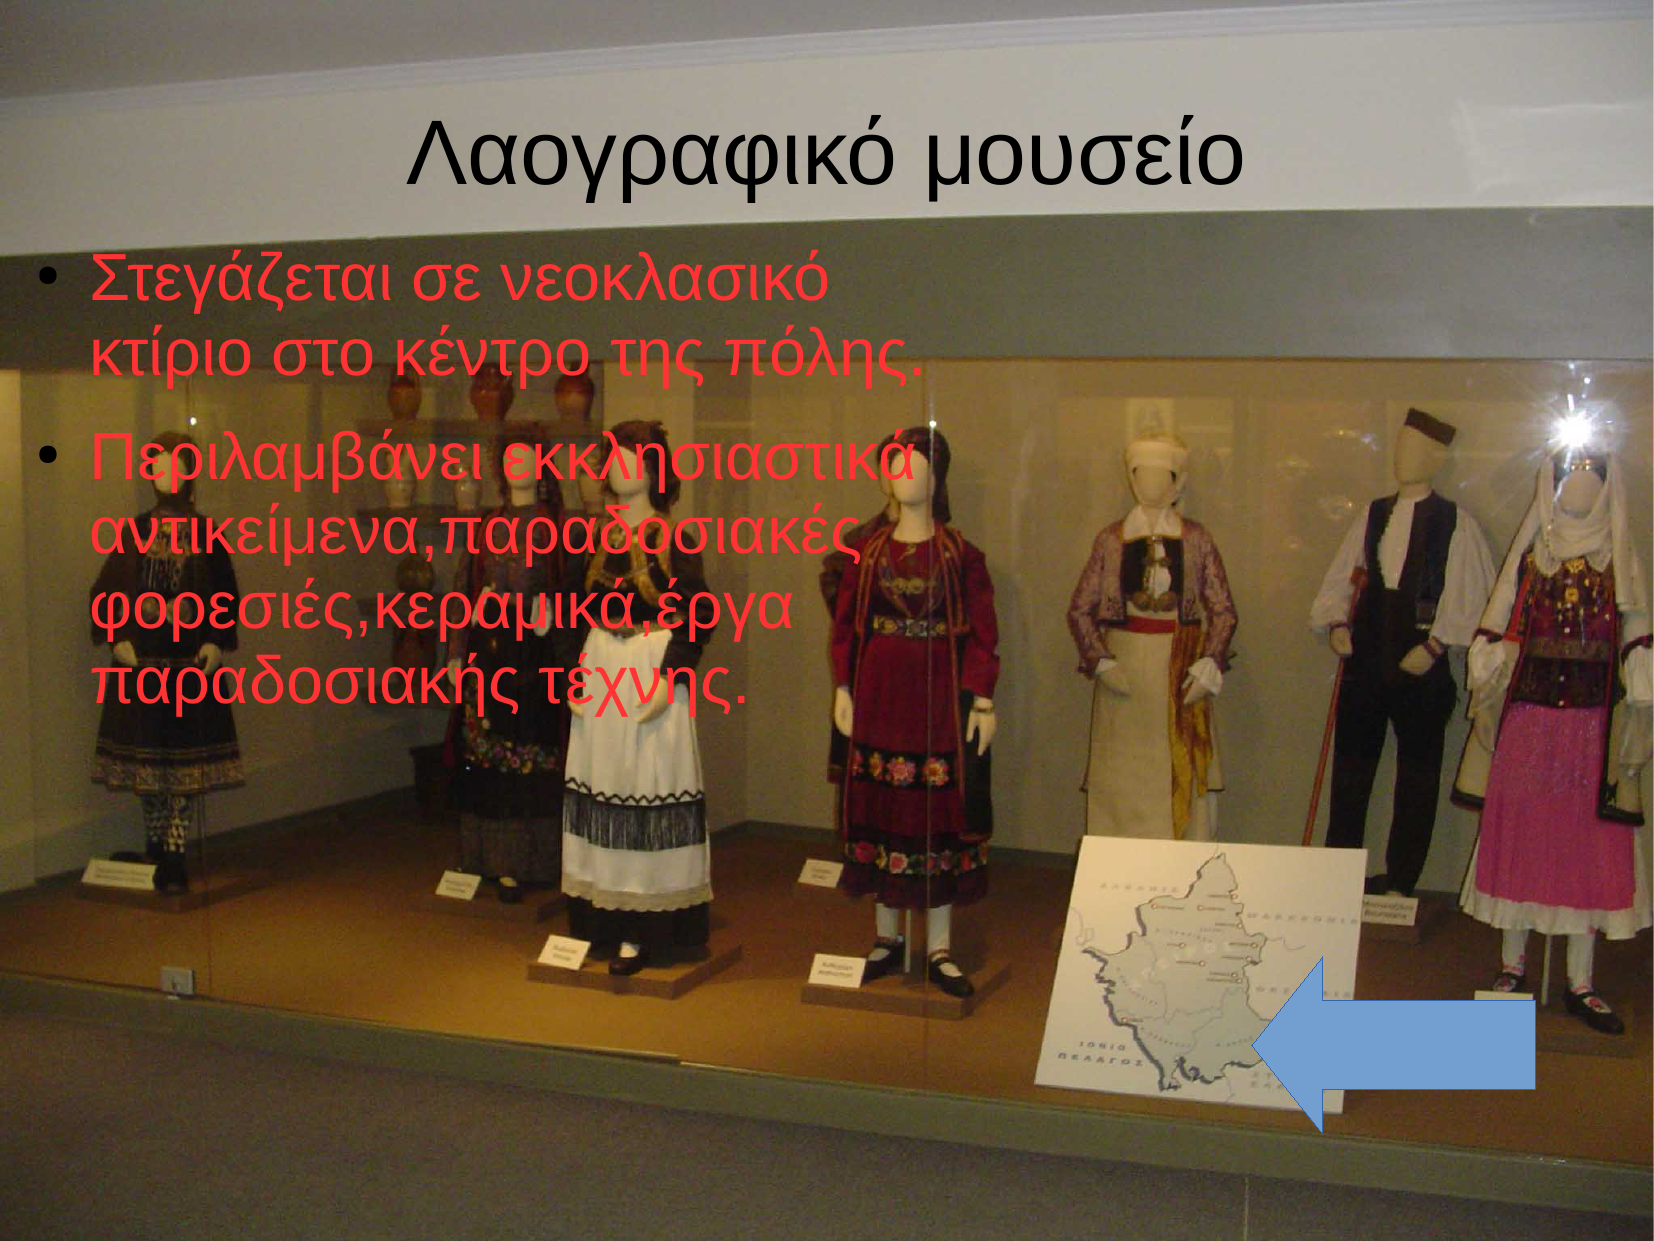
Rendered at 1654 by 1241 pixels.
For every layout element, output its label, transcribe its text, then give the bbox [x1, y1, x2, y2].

picture [0, 0, 1654, 1241]
list Στεγάζεται σε νεοκλασικό κτίριο στο κέντρο της πόλης. Περιλαμβάνει εκκλησιαστικά αντικείμενα,παραδοσιακές φορεσιές,κεραμικά,έργα παραδοσιακής τέχνης. [18, 239, 969, 1004]
text_box [1251, 956, 1536, 1134]
title Λαογραφικό μουσείο [82, 49, 1571, 257]
